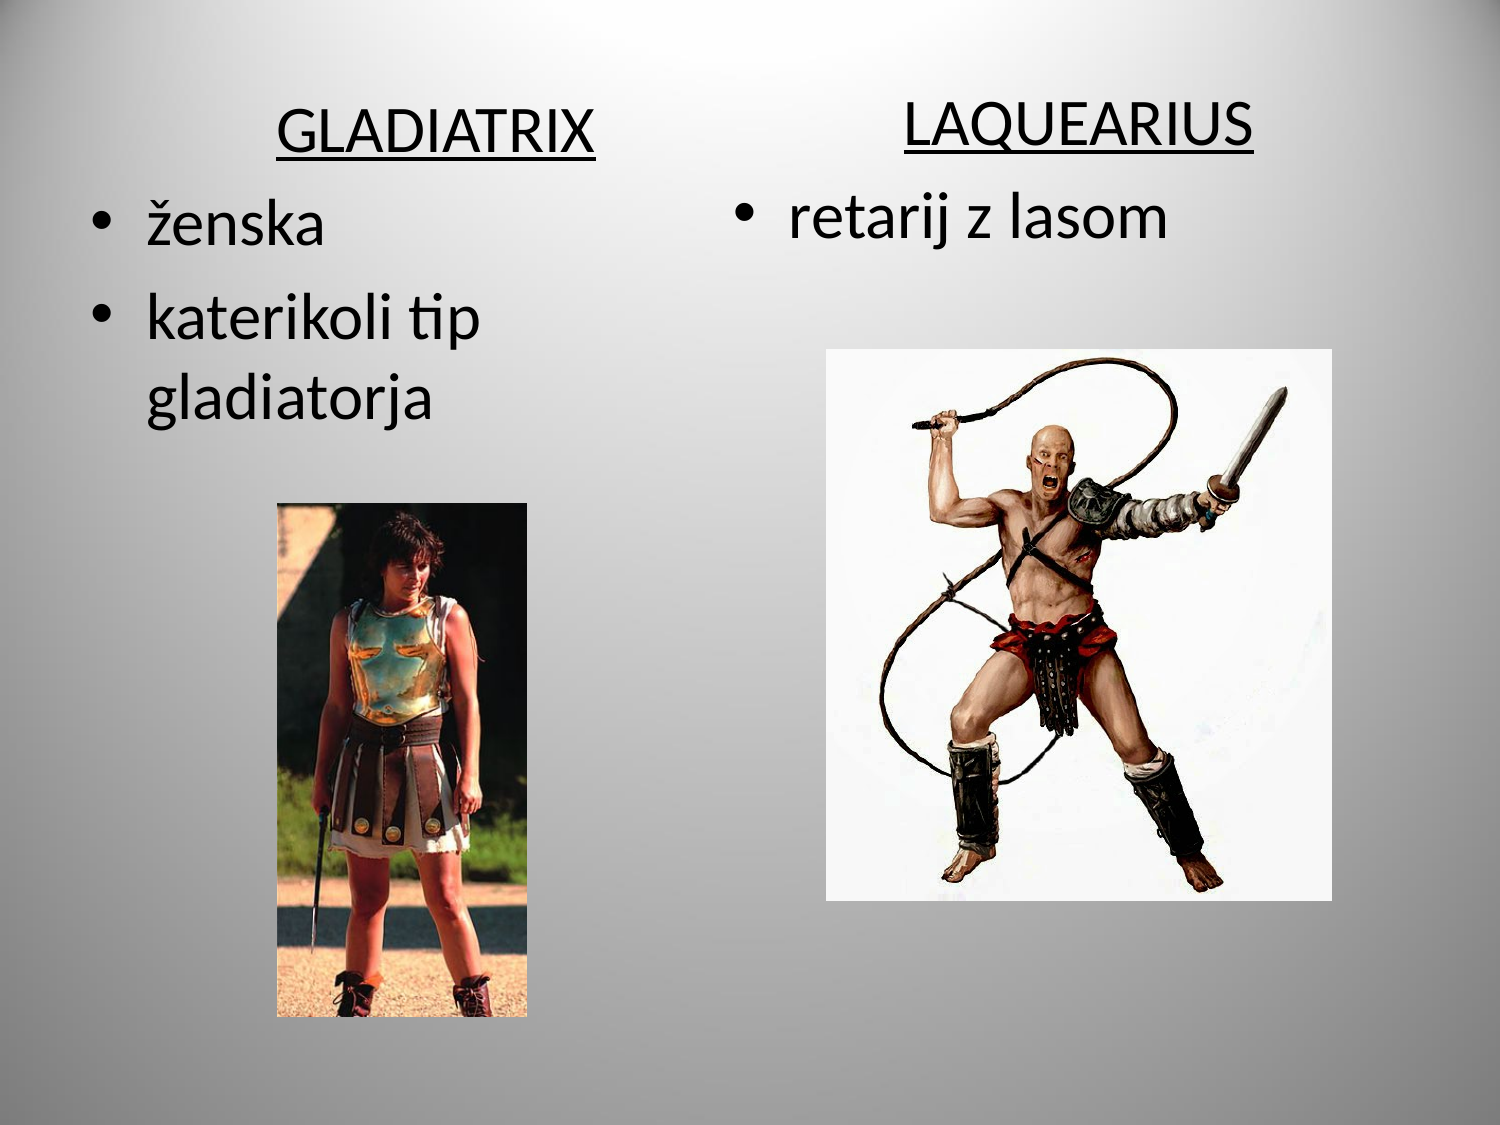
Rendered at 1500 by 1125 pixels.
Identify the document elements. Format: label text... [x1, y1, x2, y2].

list GLADIATRIX ženska katerikoli tip gladiatorja [75, 78, 798, 1005]
picture [0, 0, 1500, 1125]
text_box LAQUEARIUS retarij z lasom [717, 71, 1441, 998]
